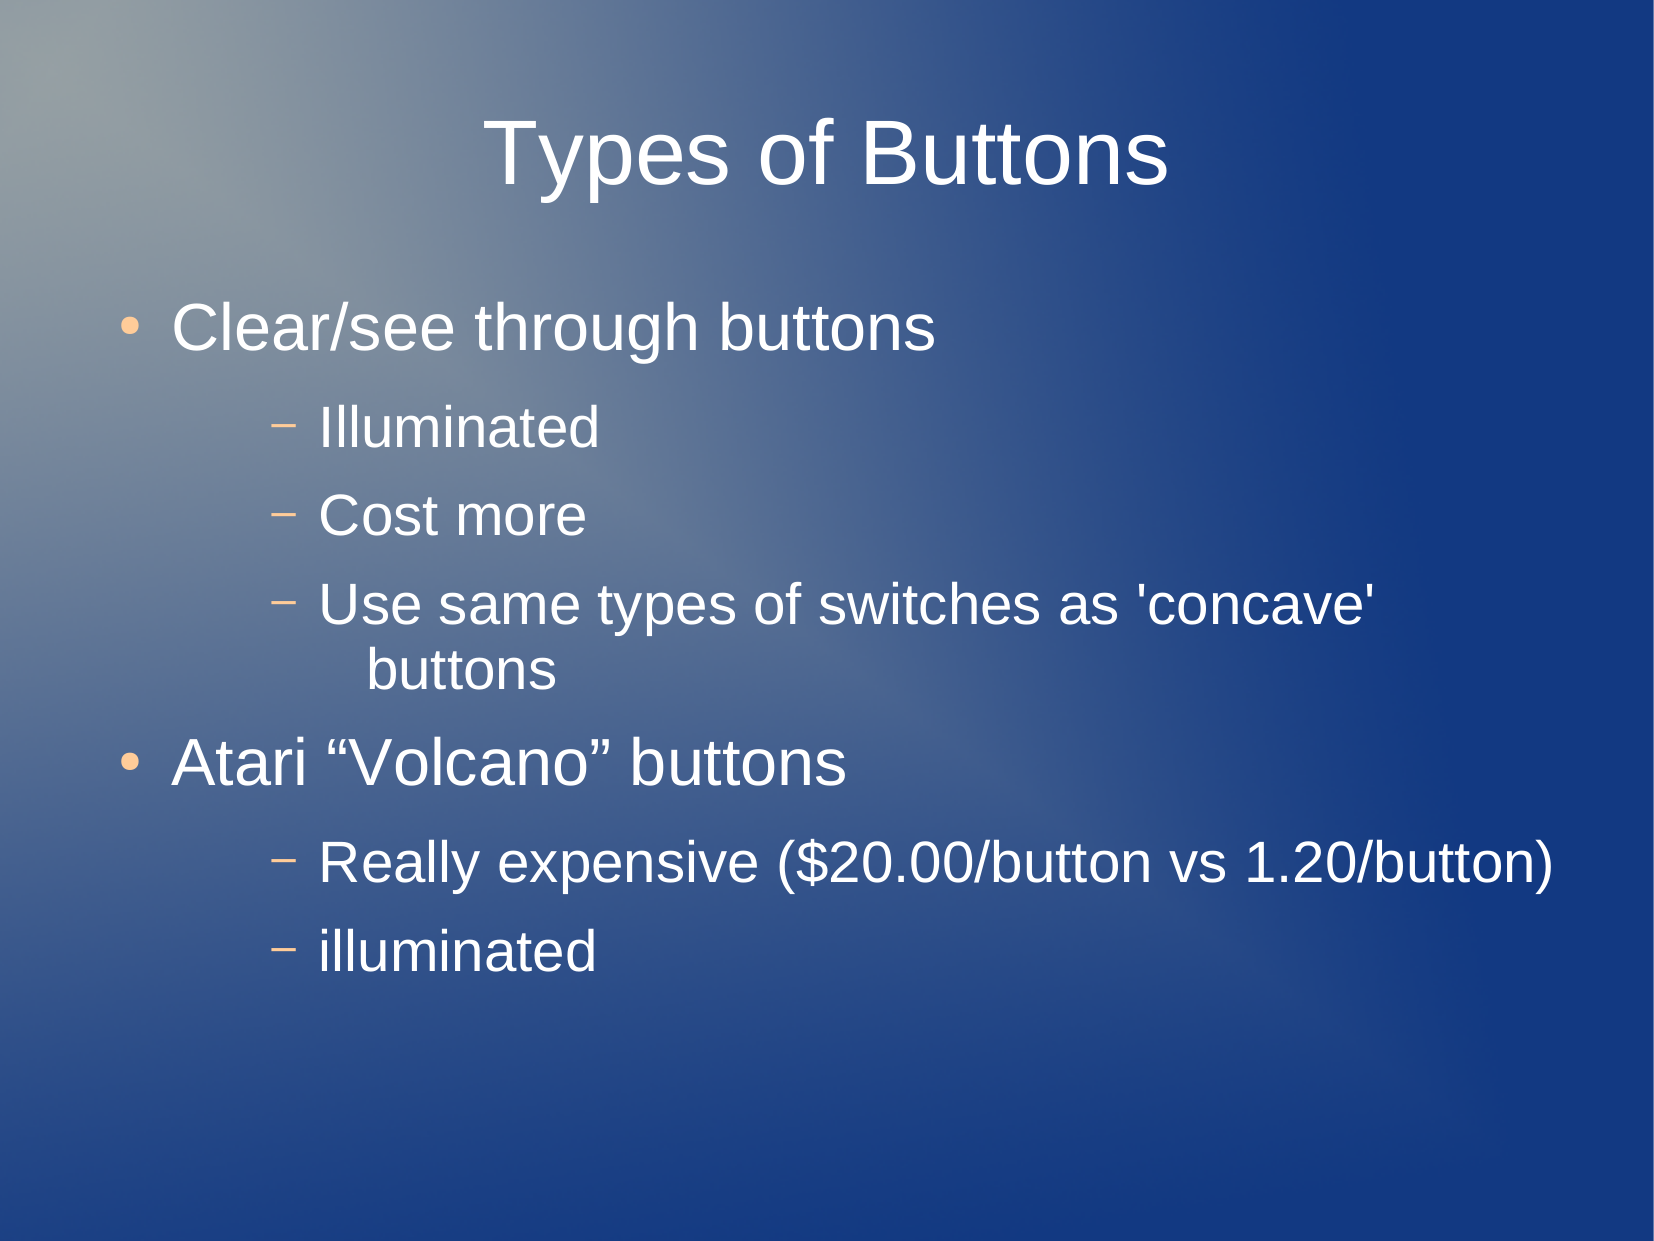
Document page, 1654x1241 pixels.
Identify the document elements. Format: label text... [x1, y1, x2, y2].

picture [0, 0, 1654, 1241]
title Types of Buttons [82, 56, 1571, 250]
list Clear/see through buttons Illuminated Cost more Use same types of switches as 'concave' buttons Atari “Volcano” buttons Really expensive ($20.00/button vs 1.20/button) illuminated [82, 290, 1571, 1094]
